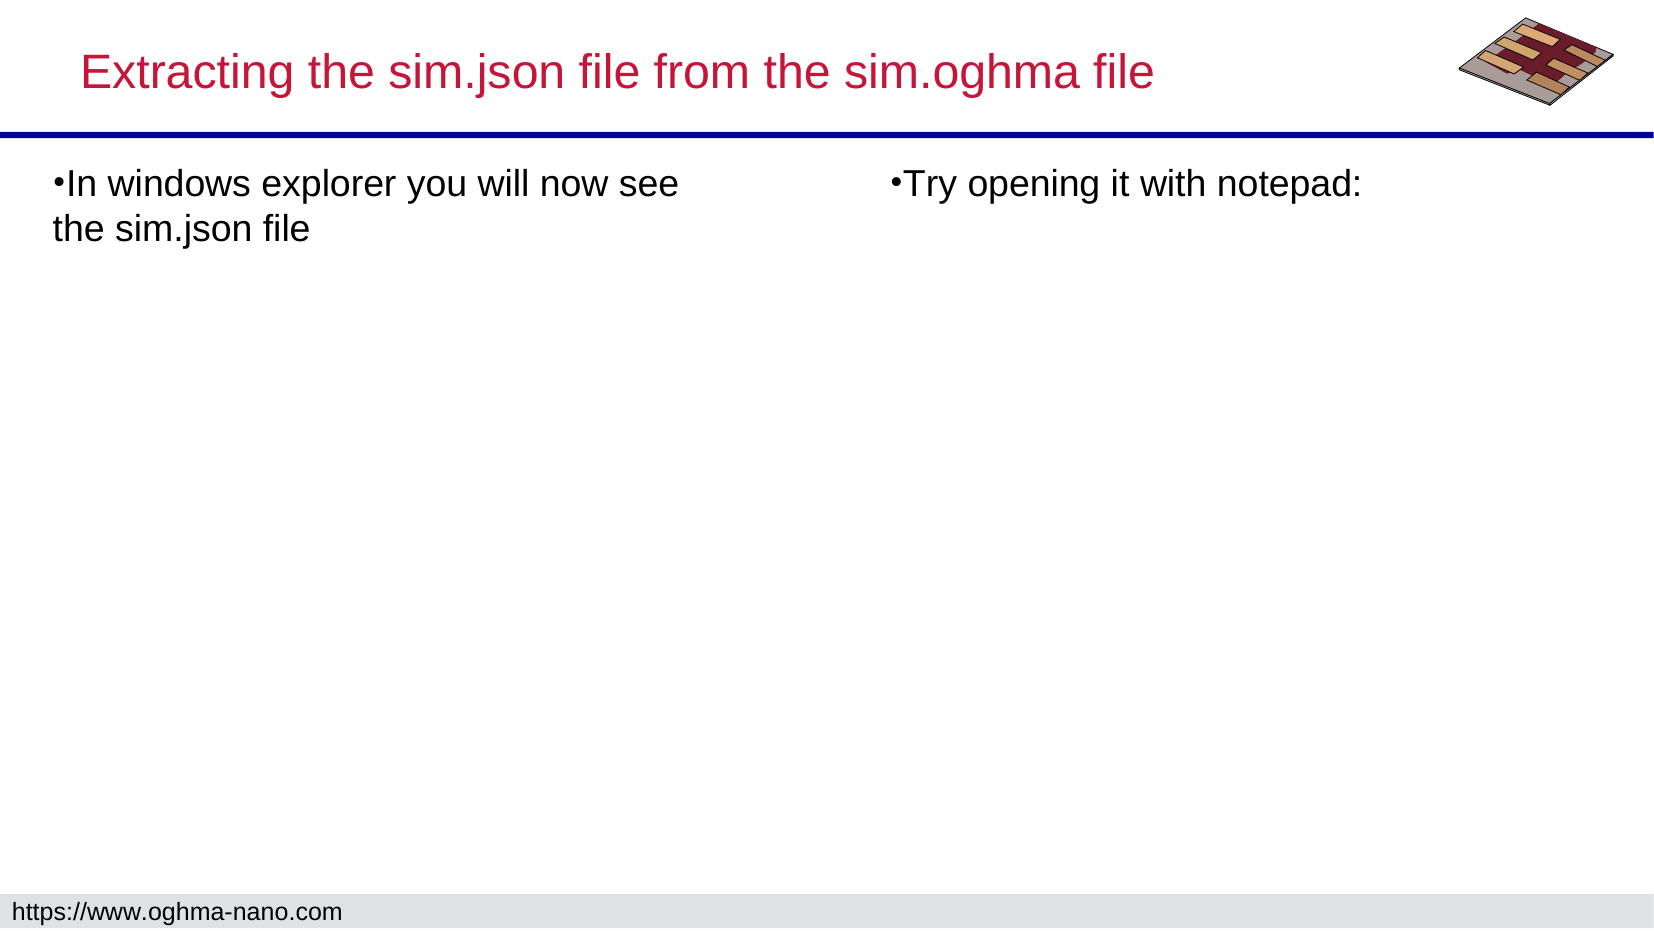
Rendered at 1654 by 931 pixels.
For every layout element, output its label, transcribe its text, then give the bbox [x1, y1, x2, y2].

title Extracting the sim.json file from the sim.oghma file [65, 28, 1430, 116]
text_box In windows explorer you will now see the sim.json file [38, 151, 708, 931]
text_box Try opening it with notepad: [875, 151, 1545, 931]
